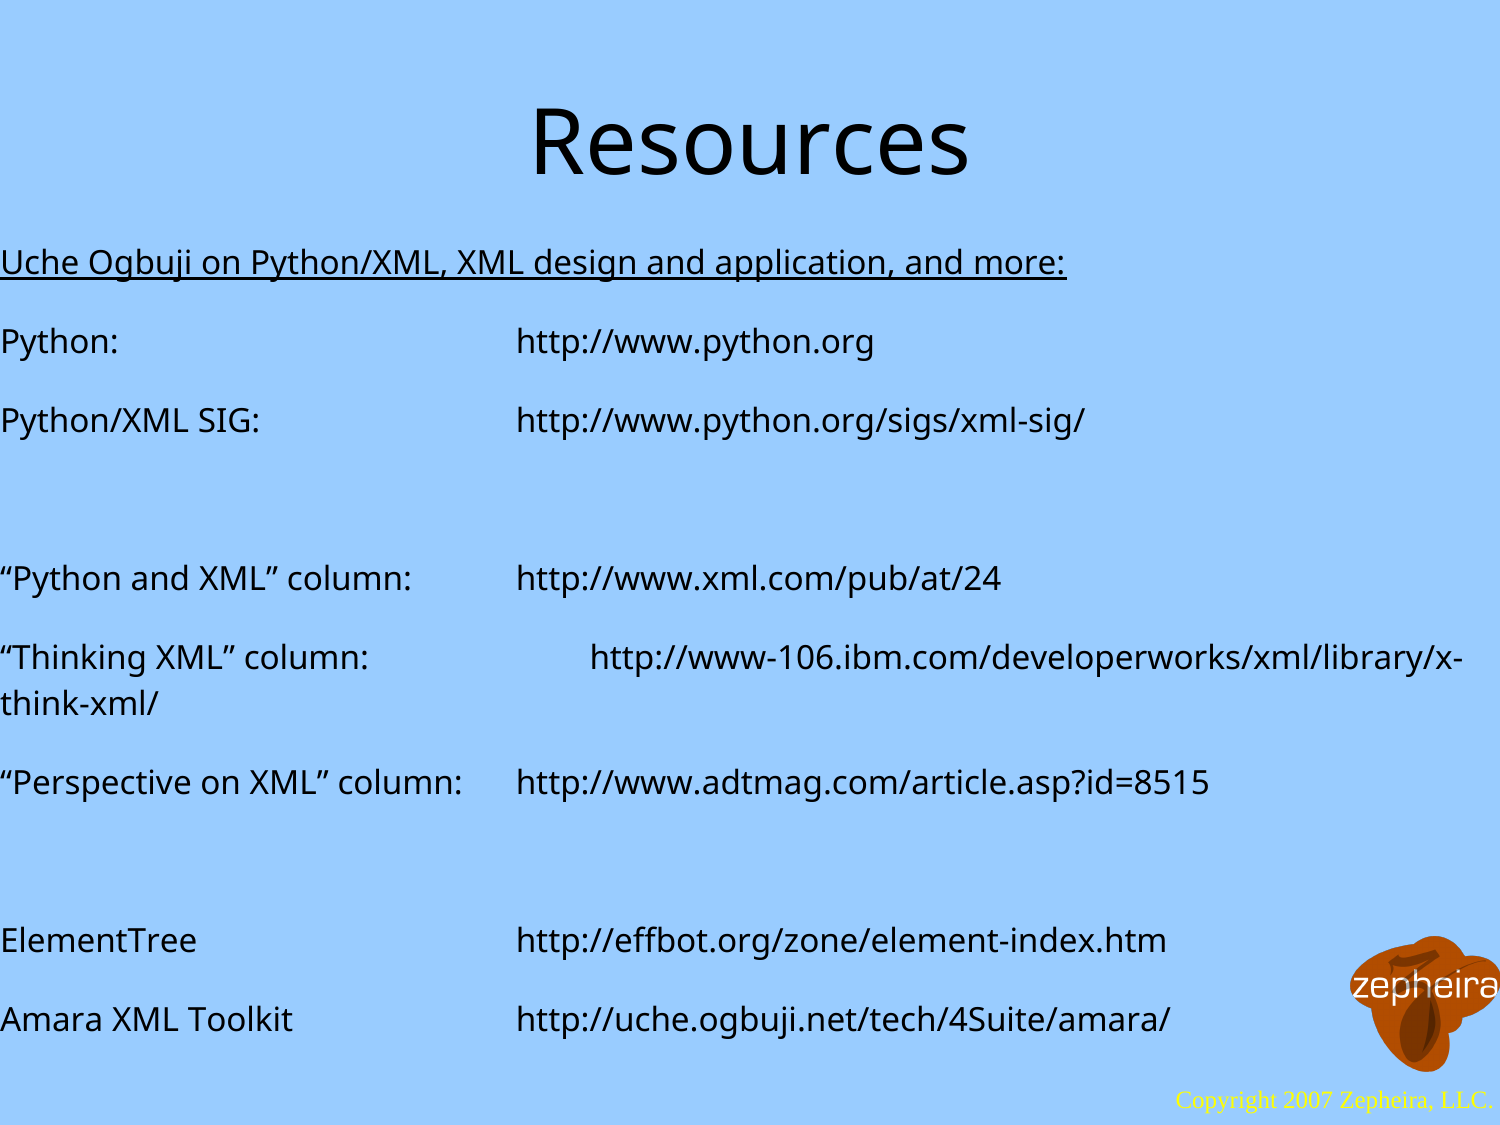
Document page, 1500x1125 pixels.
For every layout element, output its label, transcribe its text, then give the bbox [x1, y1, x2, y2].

title Resources [75, 45, 1426, 233]
text_box Uche Ogbuji on Python/XML, XML design and application, and more: Python: http://www.python.org Python/XML SIG: http://www.python.org/sigs/xml-sig/ “Python and XML” column: http://www.xml.com/pub/at/24 “Thinking XML” column: http://www-106.ibm.com/developerworks/xml/library/x-think-xml/ “Perspective on XML” column: http://www.adtmag.com/article.asp?id=8515 ElementTree http://effbot.org/zone/element-index.htm Amara XML Toolkit http://uche.ogbuji.net/tech/4Suite/amara/ [0, 239, 1500, 1098]
